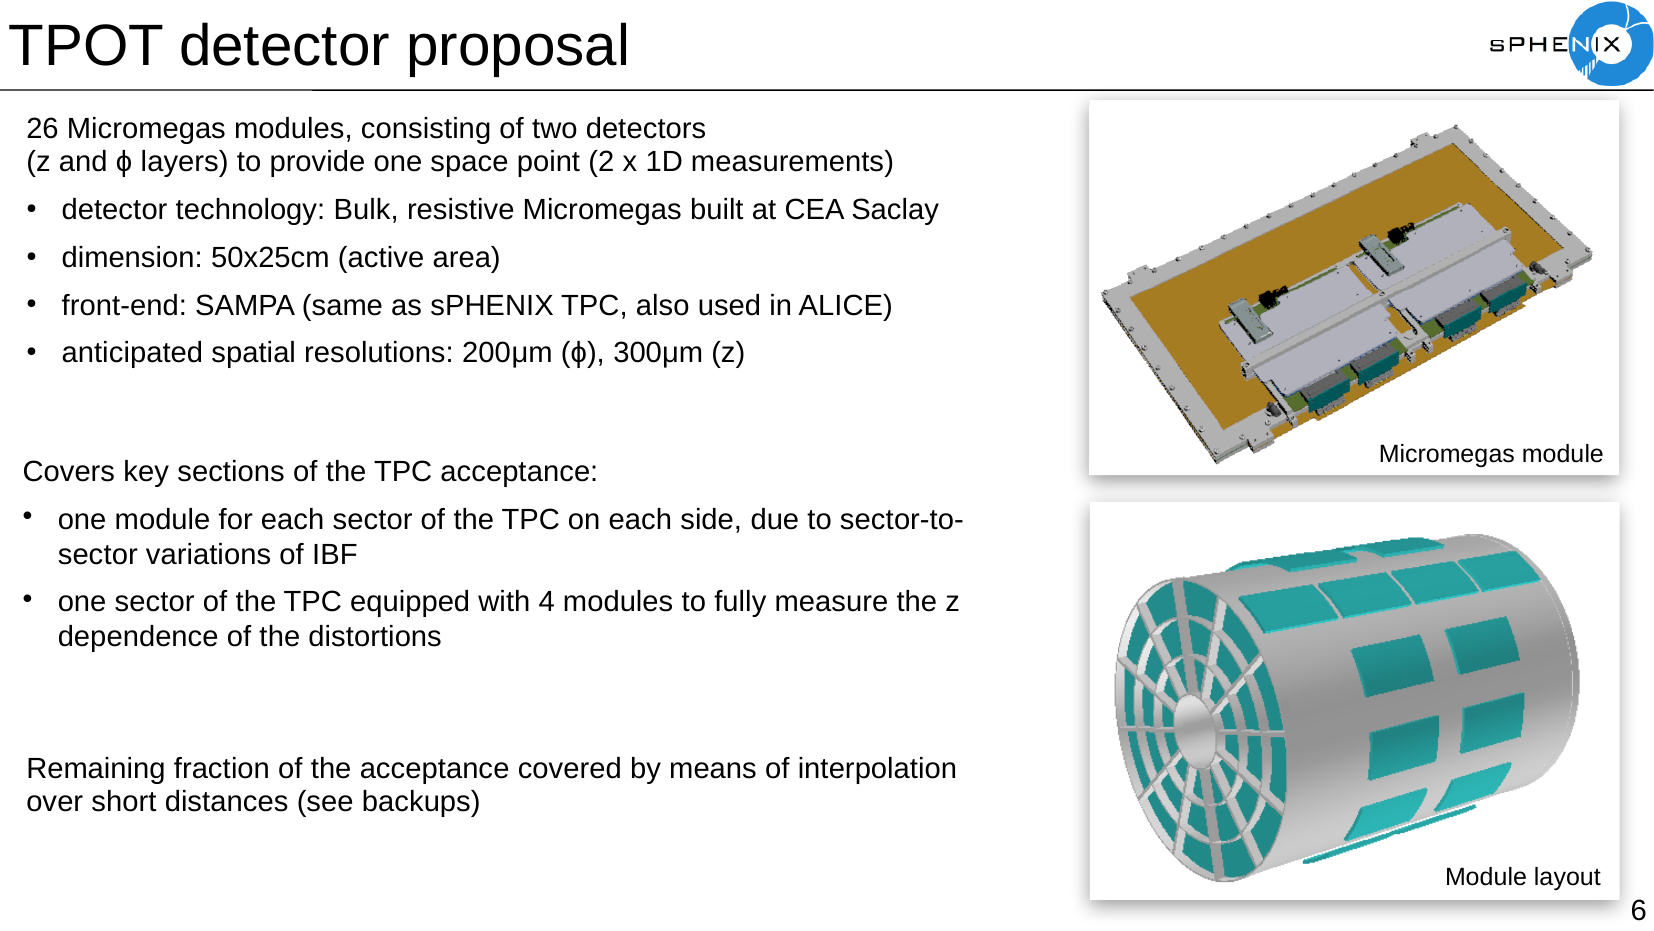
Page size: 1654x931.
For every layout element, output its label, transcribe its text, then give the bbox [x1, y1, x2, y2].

picture [1089, 105, 1610, 475]
text_box Micromegas module [1364, 431, 1620, 475]
text_box Module layout [1430, 855, 1617, 898]
text_box Covers key sections of the TPC acceptance: one module for each sector of the TPC on each side, due to sector-to-sector variations of IBF one sector of the TPC equipped with 4 modules to fully measure the z dependence of the distortions [7, 445, 1043, 667]
text_box [1089, 501, 1620, 900]
picture [1097, 525, 1593, 889]
text_box Remaining fraction of the acceptance covered by means of interpolation over short distances (see backups) [11, 744, 1023, 825]
text_box [1089, 100, 1620, 431]
text_box 26 Micromegas modules, consisting of two detectors (z and ϕ layers) to provide one space point (2 x 1D measurements) detector technology: Bulk, resistive Micromegas built at CEA Saclay dimension: 50x25cm (active area) front-end: SAMPA (same as sPHENIX TPC, also used in ALICE) anticipated spatial resolutions: 200μm (ϕ), 300μm (z) [11, 105, 1036, 410]
title TPOT detector proposal [0, 0, 1654, 91]
